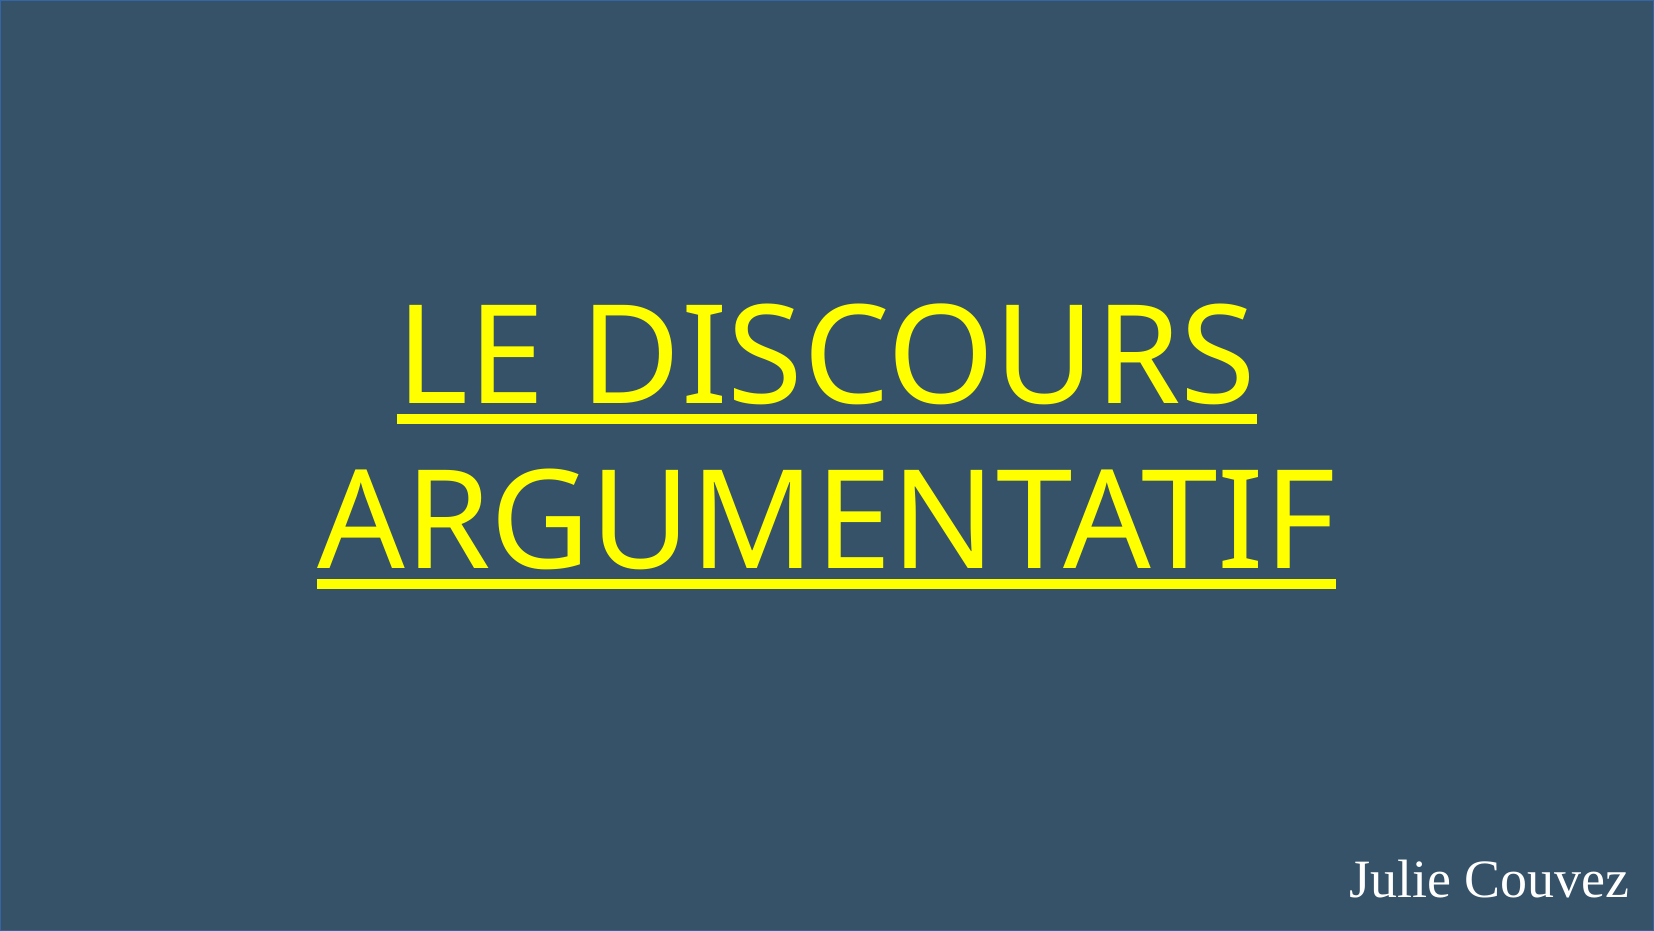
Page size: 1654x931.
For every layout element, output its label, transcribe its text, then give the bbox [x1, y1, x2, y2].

title LE DISCOURS ARGUMENTATIF [0, 0, 1654, 863]
text_box [0, 863, 1654, 931]
list Julie Couvez [1228, 843, 1631, 909]
